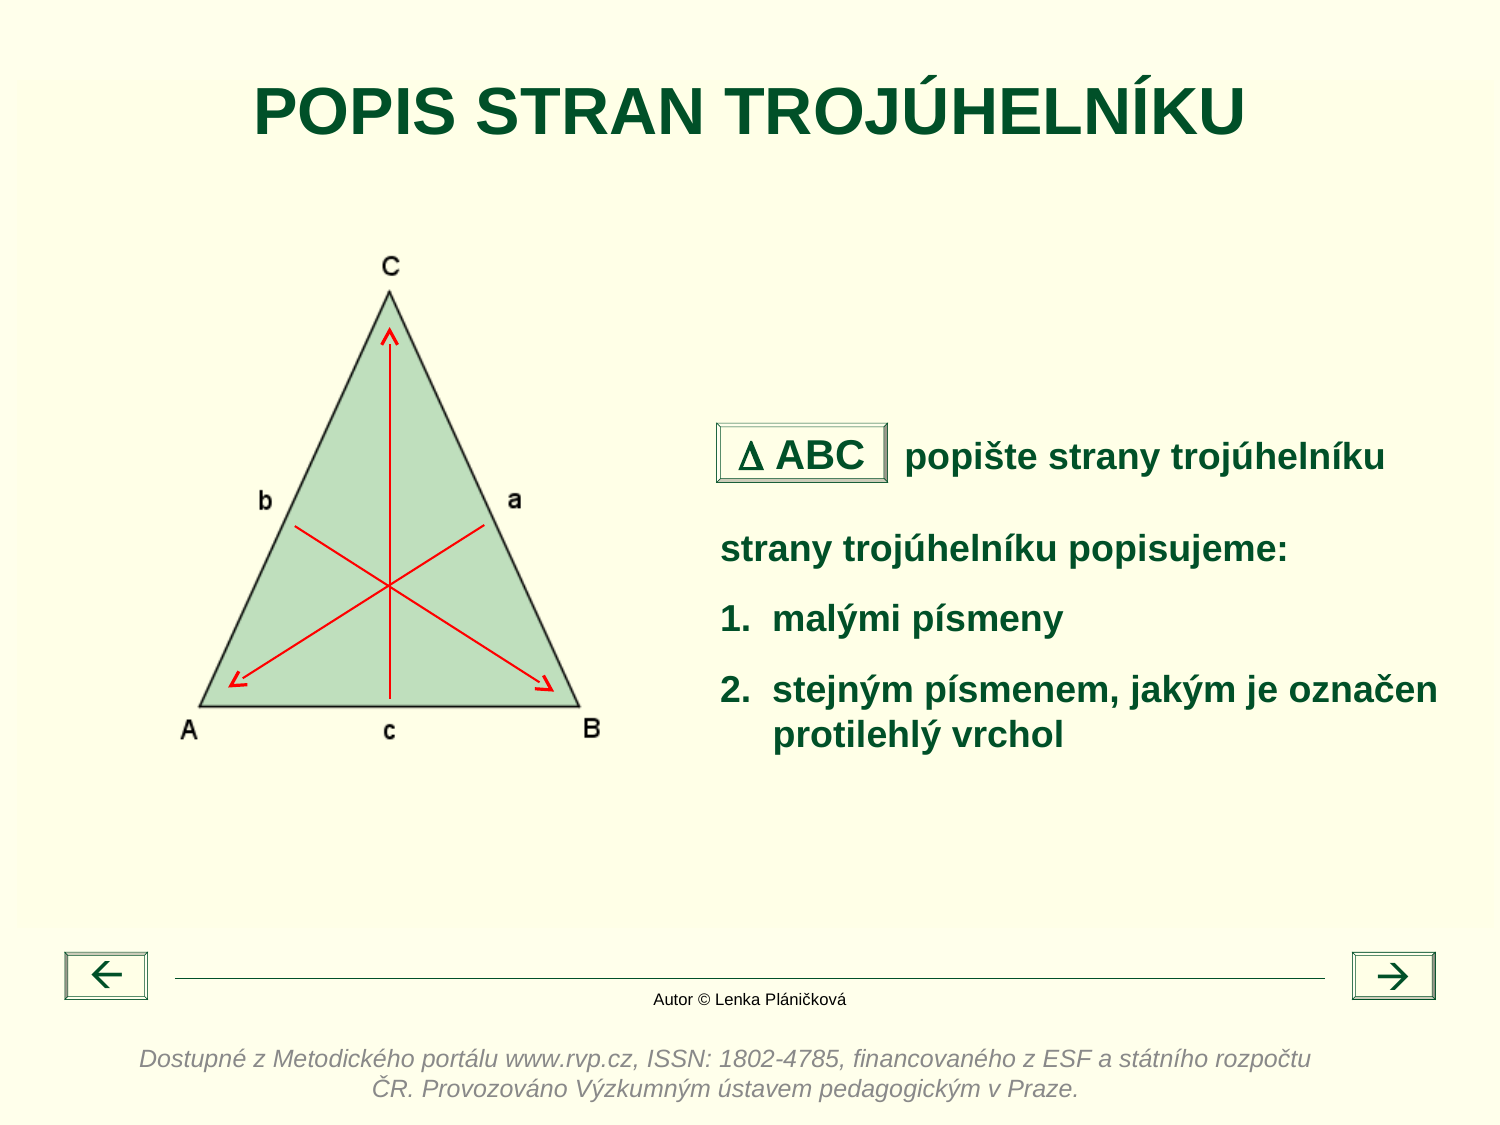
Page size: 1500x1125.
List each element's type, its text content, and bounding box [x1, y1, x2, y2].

text_box  [68, 956, 144, 996]
text_box strany trojúhelníku popisujeme: [705, 515, 1334, 577]
text_box  [718, 423, 886, 427]
title POPIS STRAN TROJÚHELNÍKU [22, 31, 1479, 185]
text_box  [66, 996, 147, 1000]
text_box popište strany trojúhelníku [889, 424, 1431, 491]
text_box Dostupné z Metodického portálu www.rvp.cz, ISSN: 1802-4785, financovaného z ESF a státního rozpočtu ČR. Provozováno Výzkumným ústavem pedagogickým v Praze. [105, 1042, 1348, 1103]
text_box  ABC [721, 427, 883, 478]
text_box  [1356, 956, 1432, 996]
picture [17, 80, 1494, 928]
text_box 1. malými písmeny [705, 586, 1281, 657]
text_box Autor © Lenka Pláničková [171, 981, 1329, 1017]
text_box 2. stejným písmenem, jakým je označen protilehlý vrchol [705, 657, 1472, 731]
